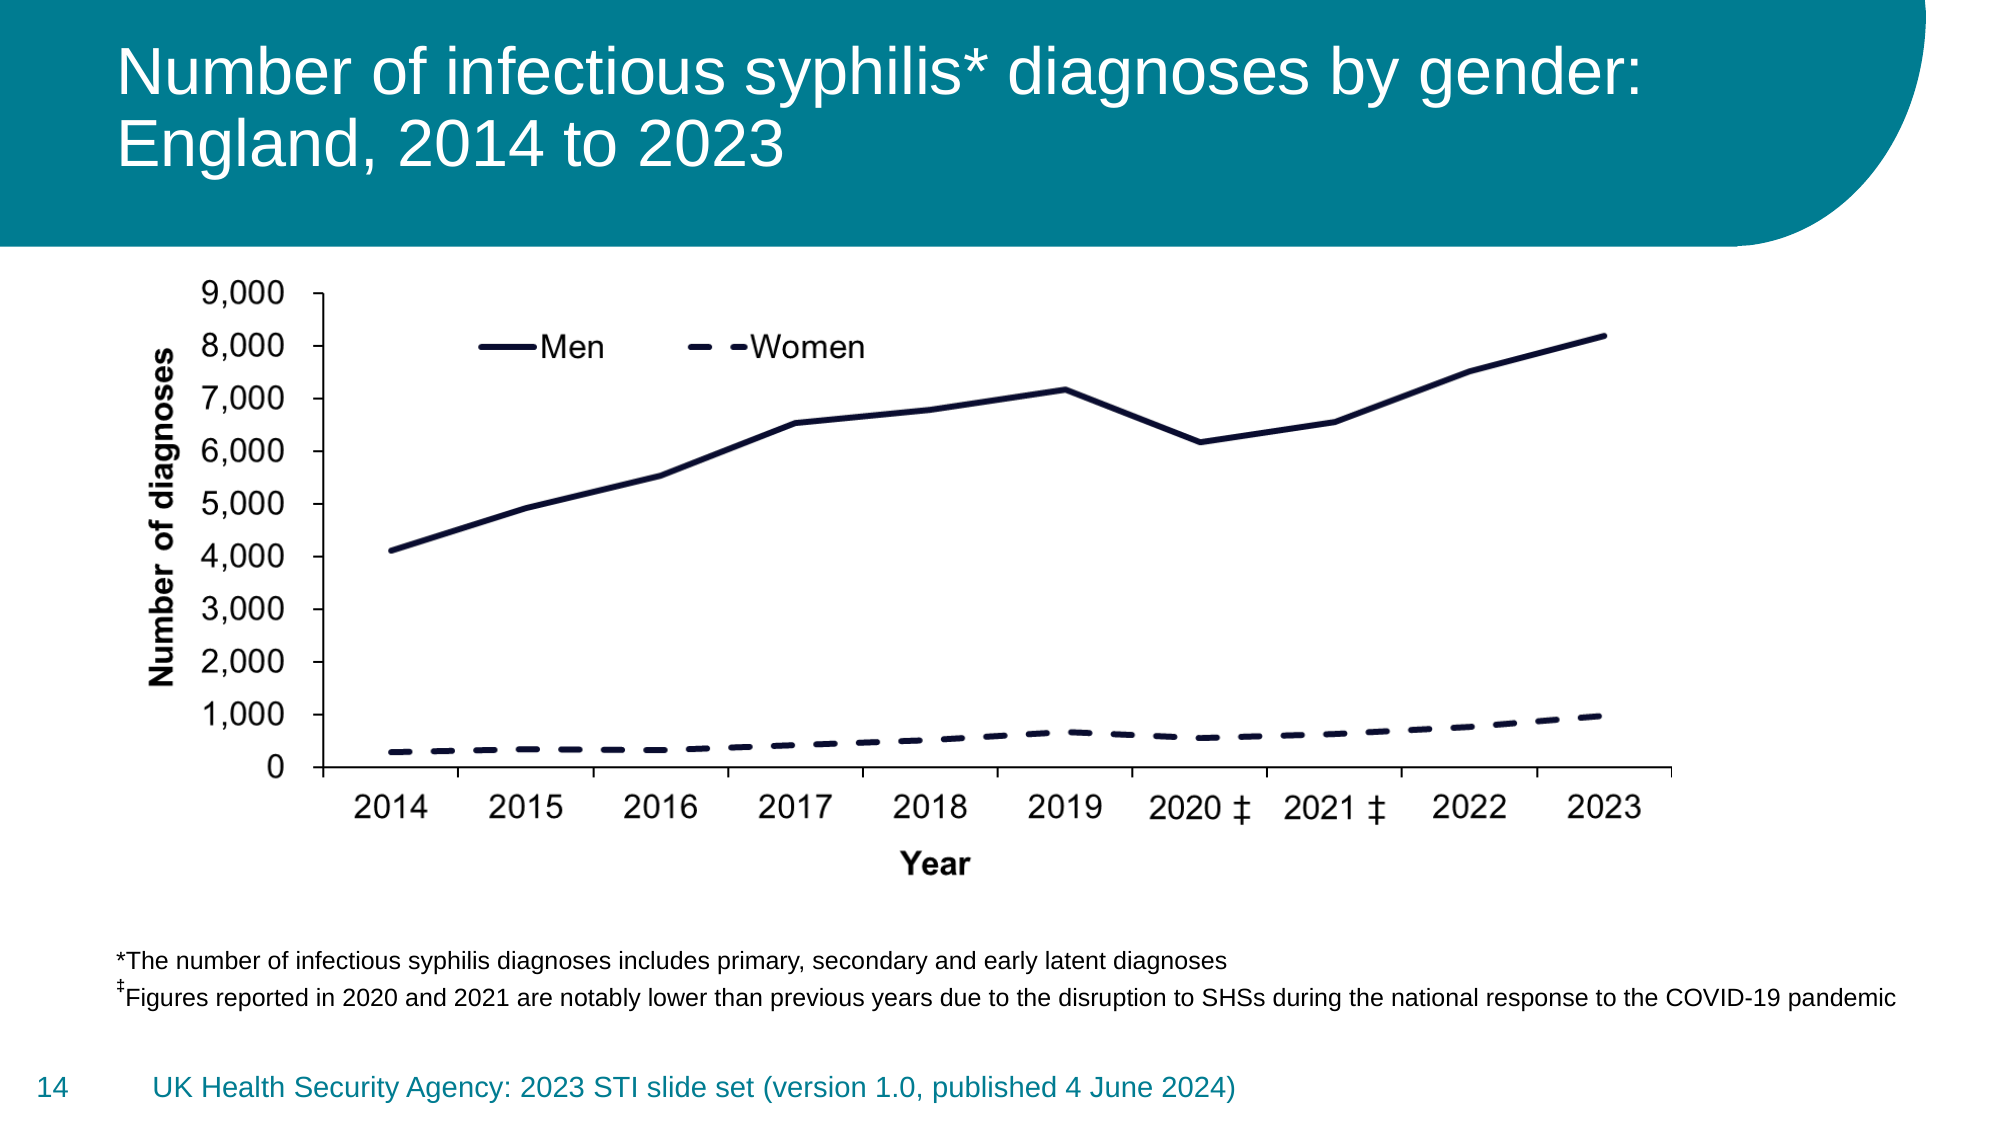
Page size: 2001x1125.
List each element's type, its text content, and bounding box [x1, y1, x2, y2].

title Number of infectious syphilis* diagnoses by gender: England, 2014 to 2023 [101, 29, 1921, 189]
text_box *The number of infectious syphilis diagnoses includes primary, secondary and early latent diagnoses ‡Figures reported in 2020 and 2021 are notably lower than previous years due to the disruption to SHSs during the national response to the COVID-19 pandemic [101, 937, 1948, 1044]
text_box [21, 1056, 120, 1117]
text_box UK Health Security Agency: 2023 STI slide set (version 1.0, published 4 June 2024) [137, 1056, 1780, 1116]
picture [137, 274, 1672, 901]
